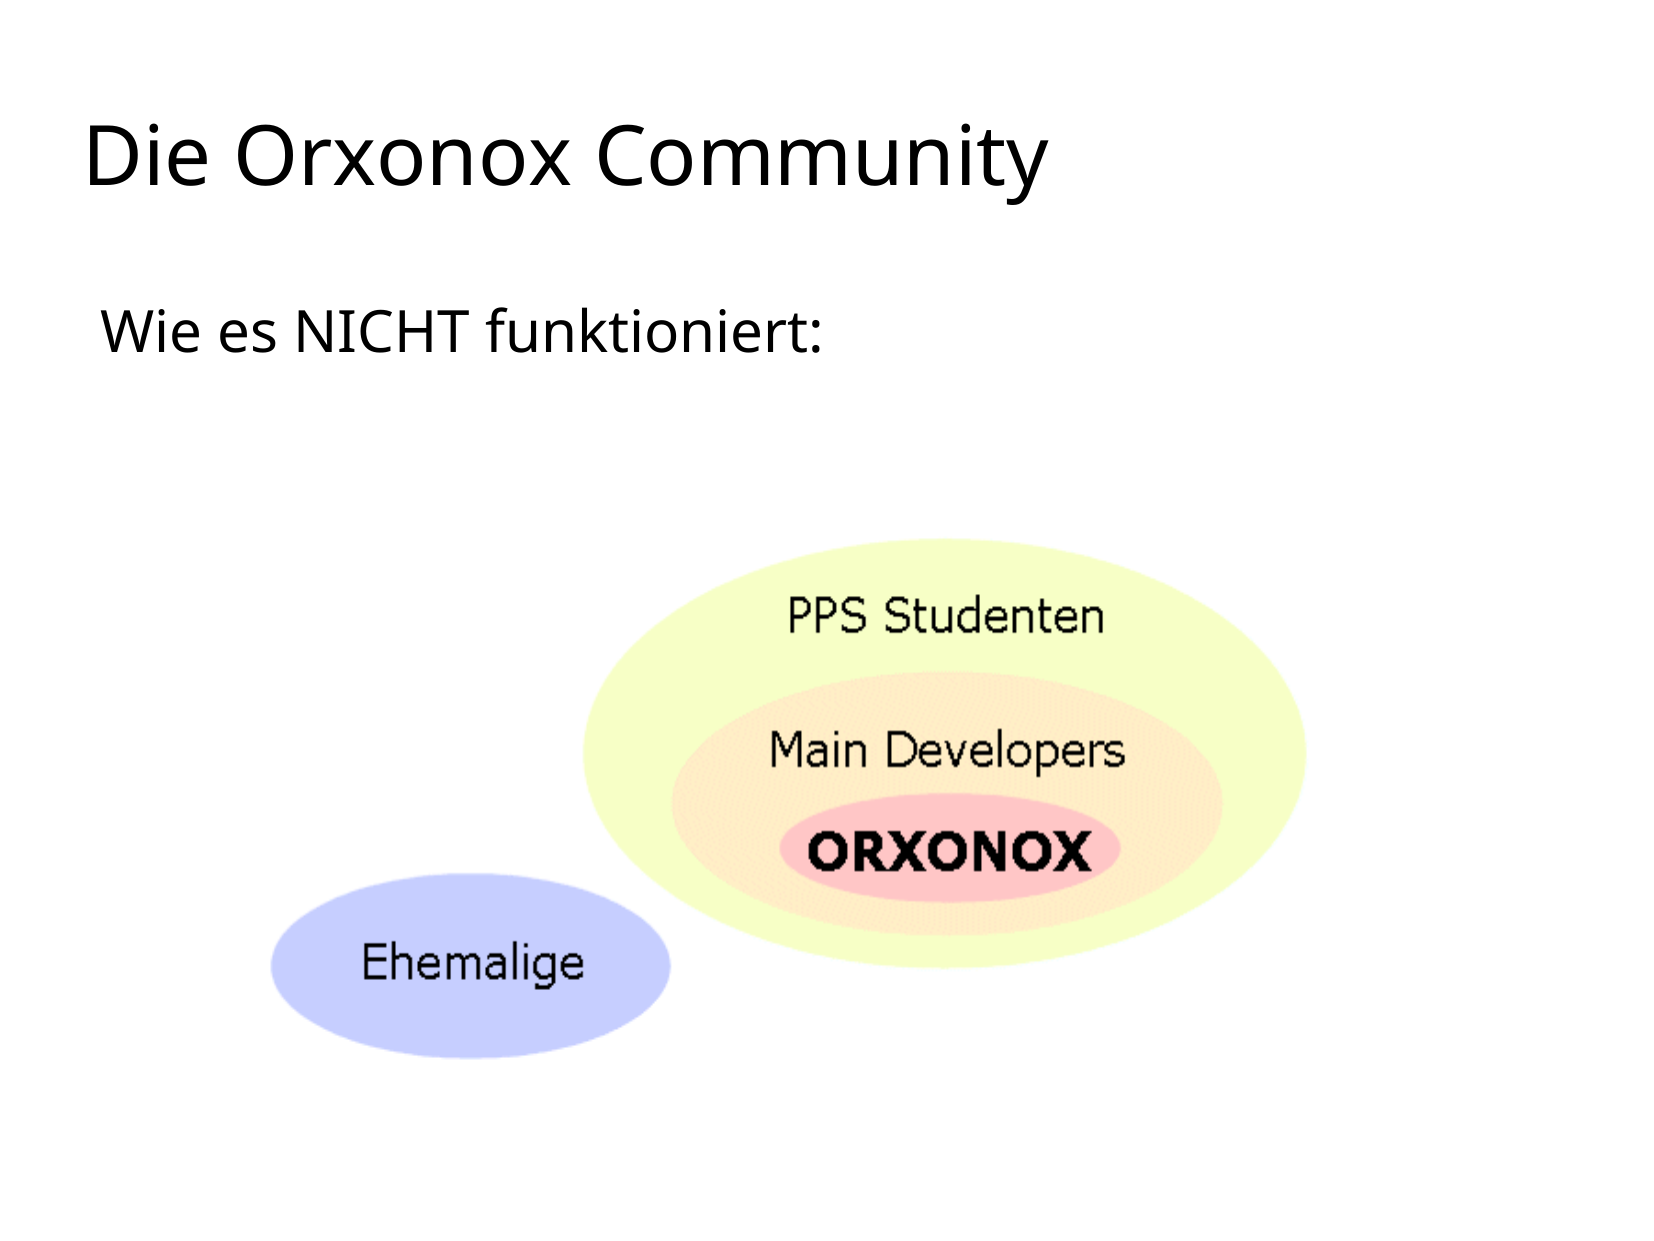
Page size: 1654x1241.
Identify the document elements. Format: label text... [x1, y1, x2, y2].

list Wie es NICHT funktioniert: [82, 290, 1571, 1109]
picture [249, 487, 1351, 1088]
title Die Orxonox Community [82, 49, 1571, 257]
